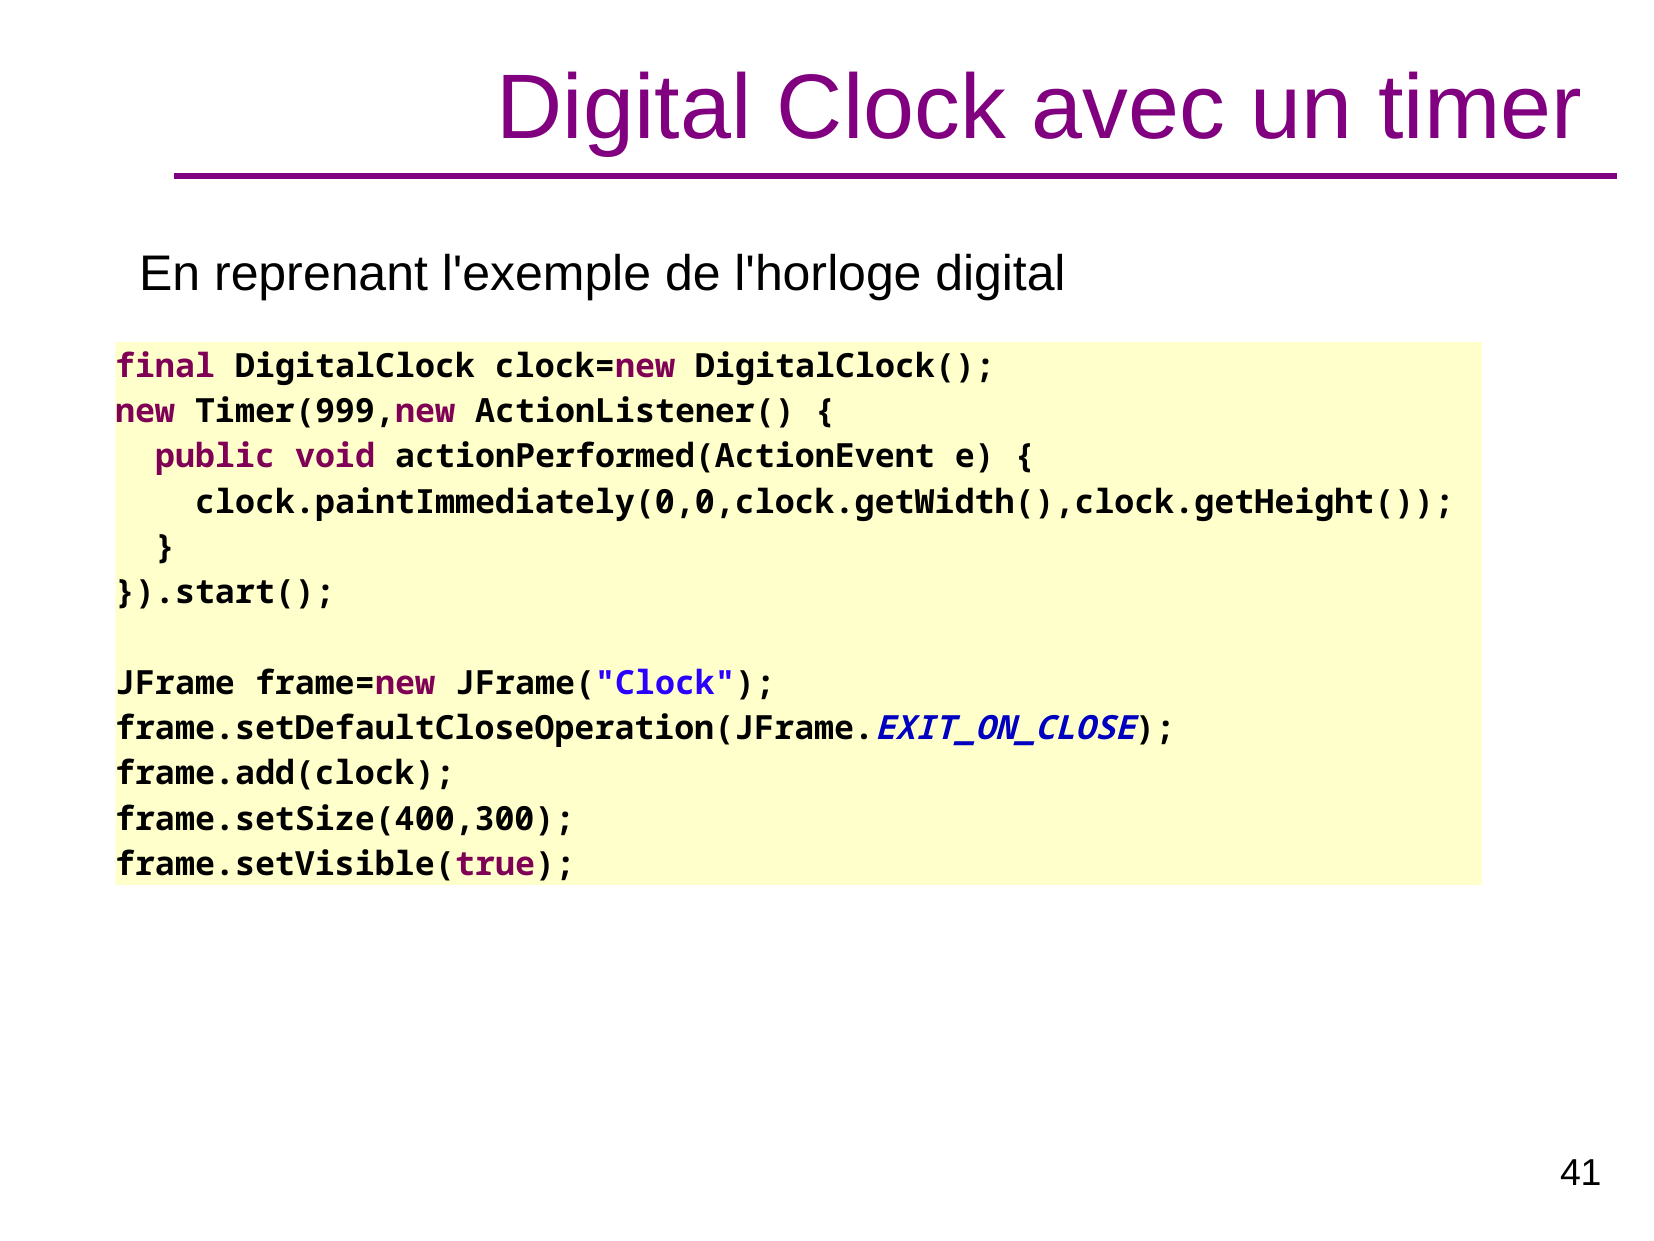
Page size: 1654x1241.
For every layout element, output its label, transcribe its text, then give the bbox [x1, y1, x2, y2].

list En reprenant l'exemple de l'horloge digital [121, 244, 1534, 325]
title Digital Clock avec un timer [84, 55, 1584, 159]
text_box final DigitalClock clock=new DigitalClock(); new Timer(999,new ActionListener() { public void actionPerformed(ActionEvent e) { clock.paintImmediately(0,0,clock.getWidth(),clock.getHeight()); } }).start(); JFrame frame=new JFrame("Clock"); frame.setDefaultCloseOperation(JFrame.EXIT_ON_CLOSE); frame.add(clock); frame.setSize(400,300); frame.setVisible(true); [115, 342, 1482, 793]
